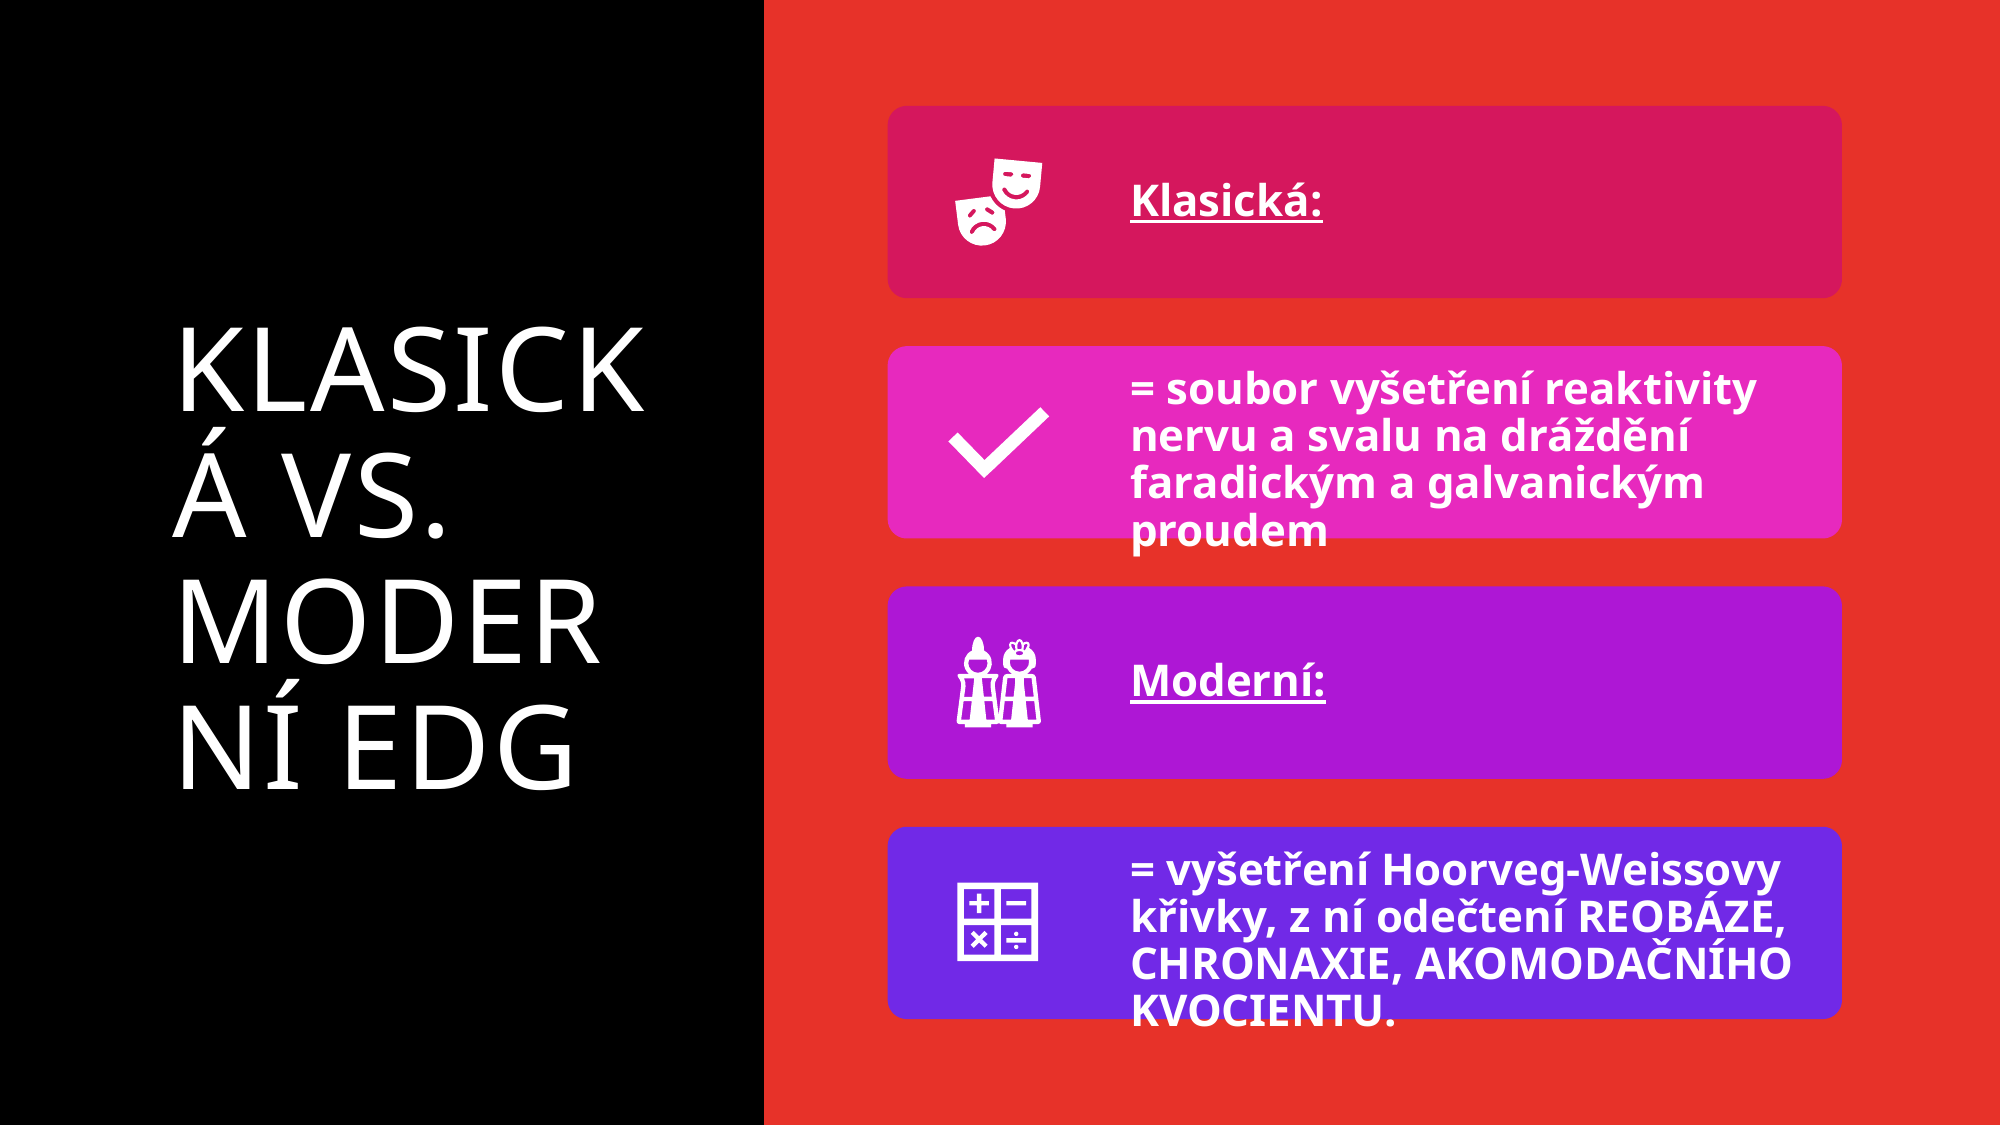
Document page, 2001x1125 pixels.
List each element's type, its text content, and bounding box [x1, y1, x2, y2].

text_box Moderní: [1109, 586, 1842, 779]
text_box Klasická: [1109, 105, 1842, 299]
text_box = vyšetření Hoorveg-Weissovy křivky, z ní odečtení REOBÁZE, CHRONAXIE, AKOMODAČNÍHO KVOCIENTU. [1109, 826, 1842, 1020]
text_box [0, 0, 2000, 1125]
title Klasická VS. Moderní EDg [157, 105, 685, 1020]
text_box = soubor vyšetření reaktivity nervu a svalu na dráždění faradickým a galvanickým proudem [1109, 346, 1842, 539]
